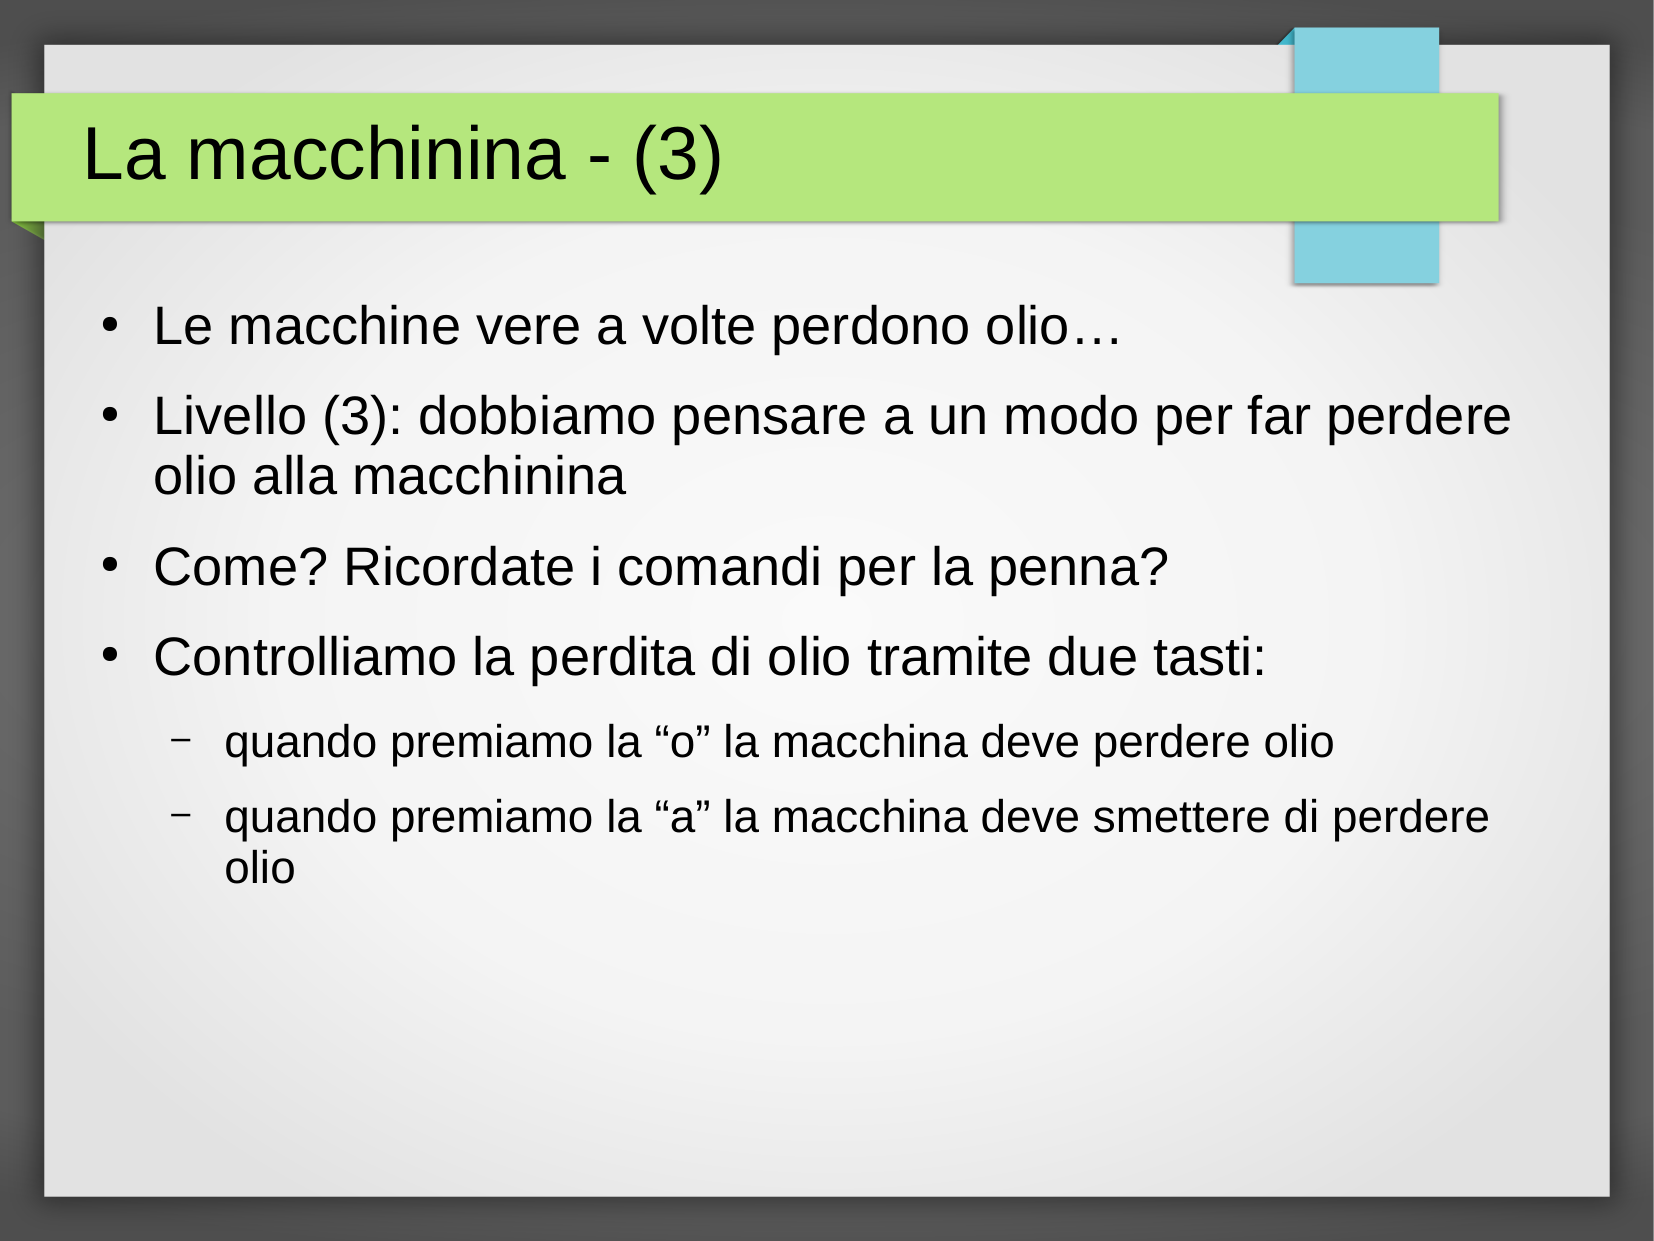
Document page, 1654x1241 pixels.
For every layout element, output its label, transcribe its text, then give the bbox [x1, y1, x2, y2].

list Le macchine vere a volte perdono olio… Livello (3): dobbiamo pensare a un modo per far perdere olio alla macchinina Come? Ricordate i comandi per la penna? Controlliamo la perdita di olio tramite due tasti: quando premiamo la “o” la macchina deve perdere olio quando premiamo la “a” la macchina deve smettere di perdere olio [82, 295, 1571, 1015]
title La macchinina - (3) [82, 94, 1264, 213]
picture [0, 0, 1654, 1241]
